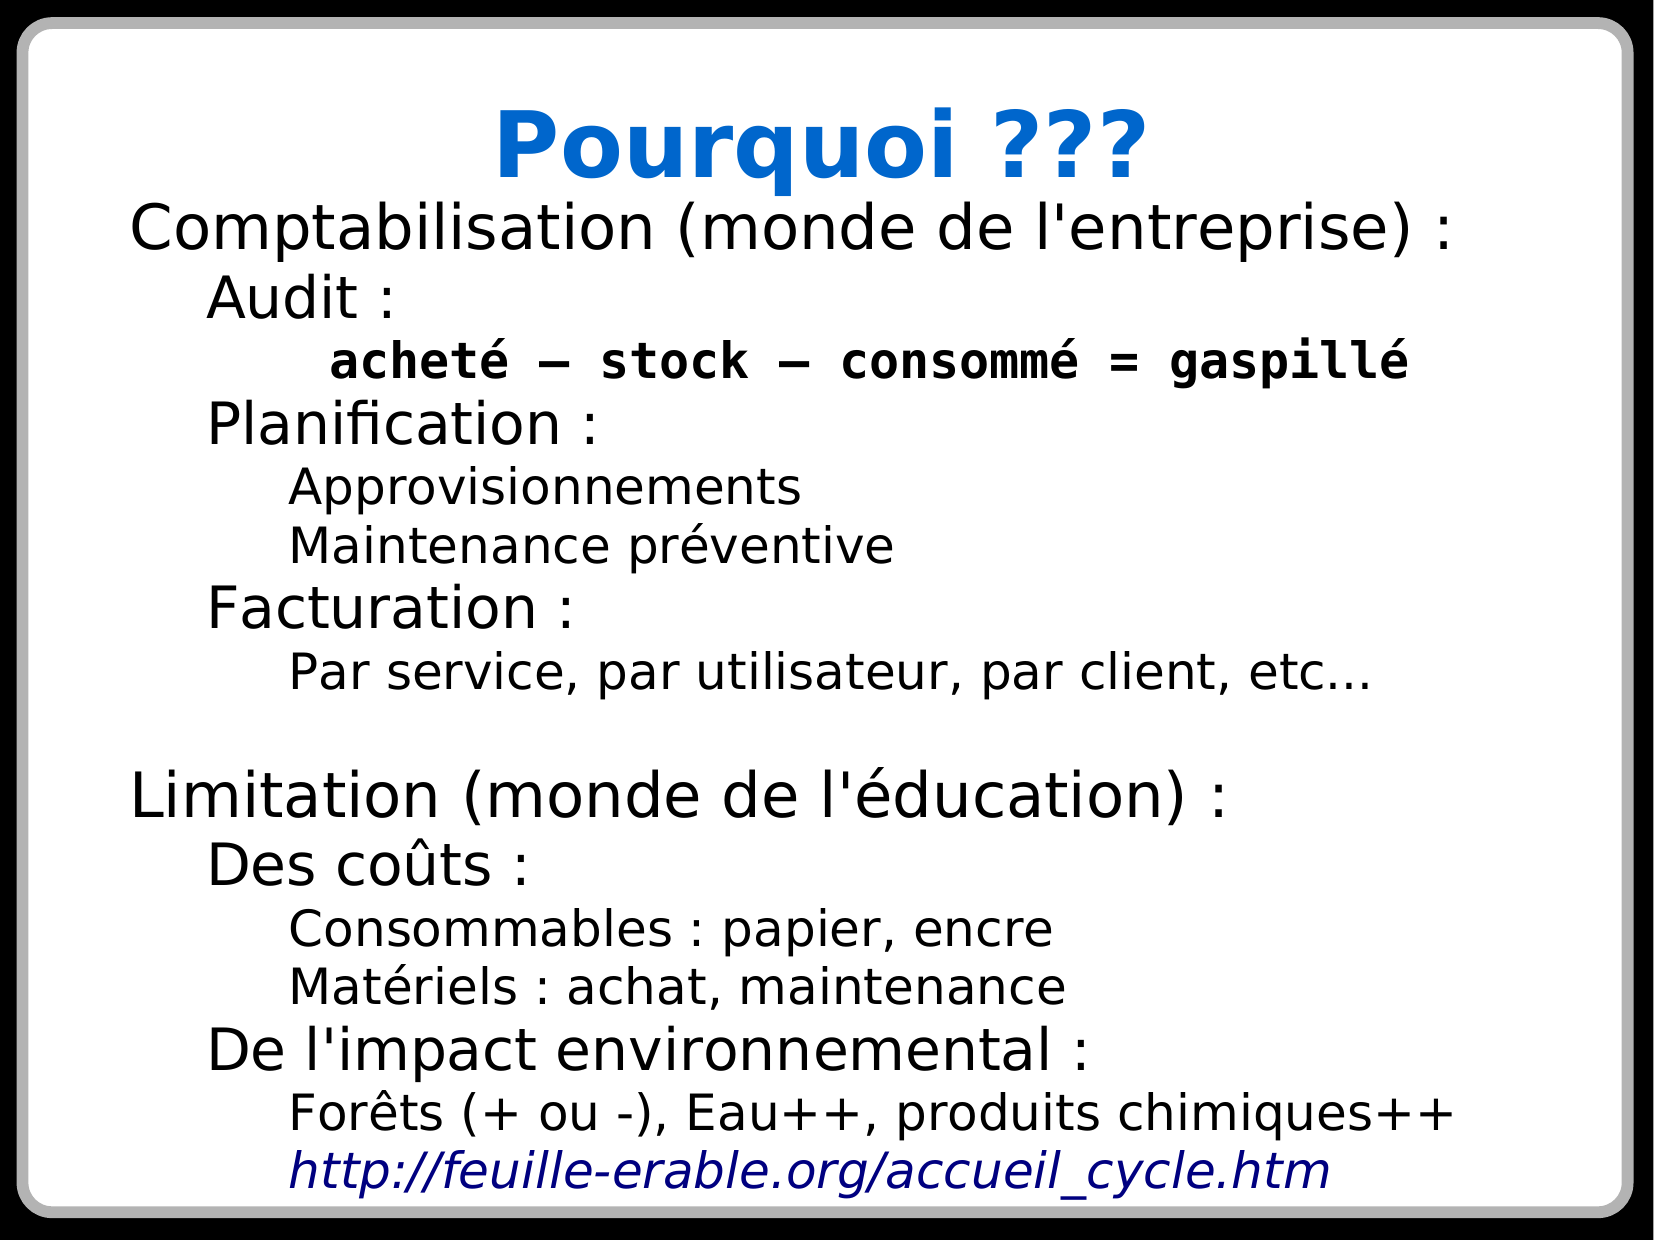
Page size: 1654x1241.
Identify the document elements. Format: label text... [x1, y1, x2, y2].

list Comptabilisation (monde de l'entreprise) : Audit : acheté – stock – consommé = gaspillé Planification : Approvisionnements Maintenance préventive Facturation : Par service, par utilisateur, par client, etc... Limitation (monde de l'éducation) : Des coûts : Consommables : papier, encre Matériels : achat, maintenance De l'impact environnemental : Forêts (+ ou -), Eau++, produits chimiques++ http://feuille-erable.org/accueil_cycle.htm [111, 192, 1533, 1211]
title Pourquoi ??? [67, 91, 1577, 199]
